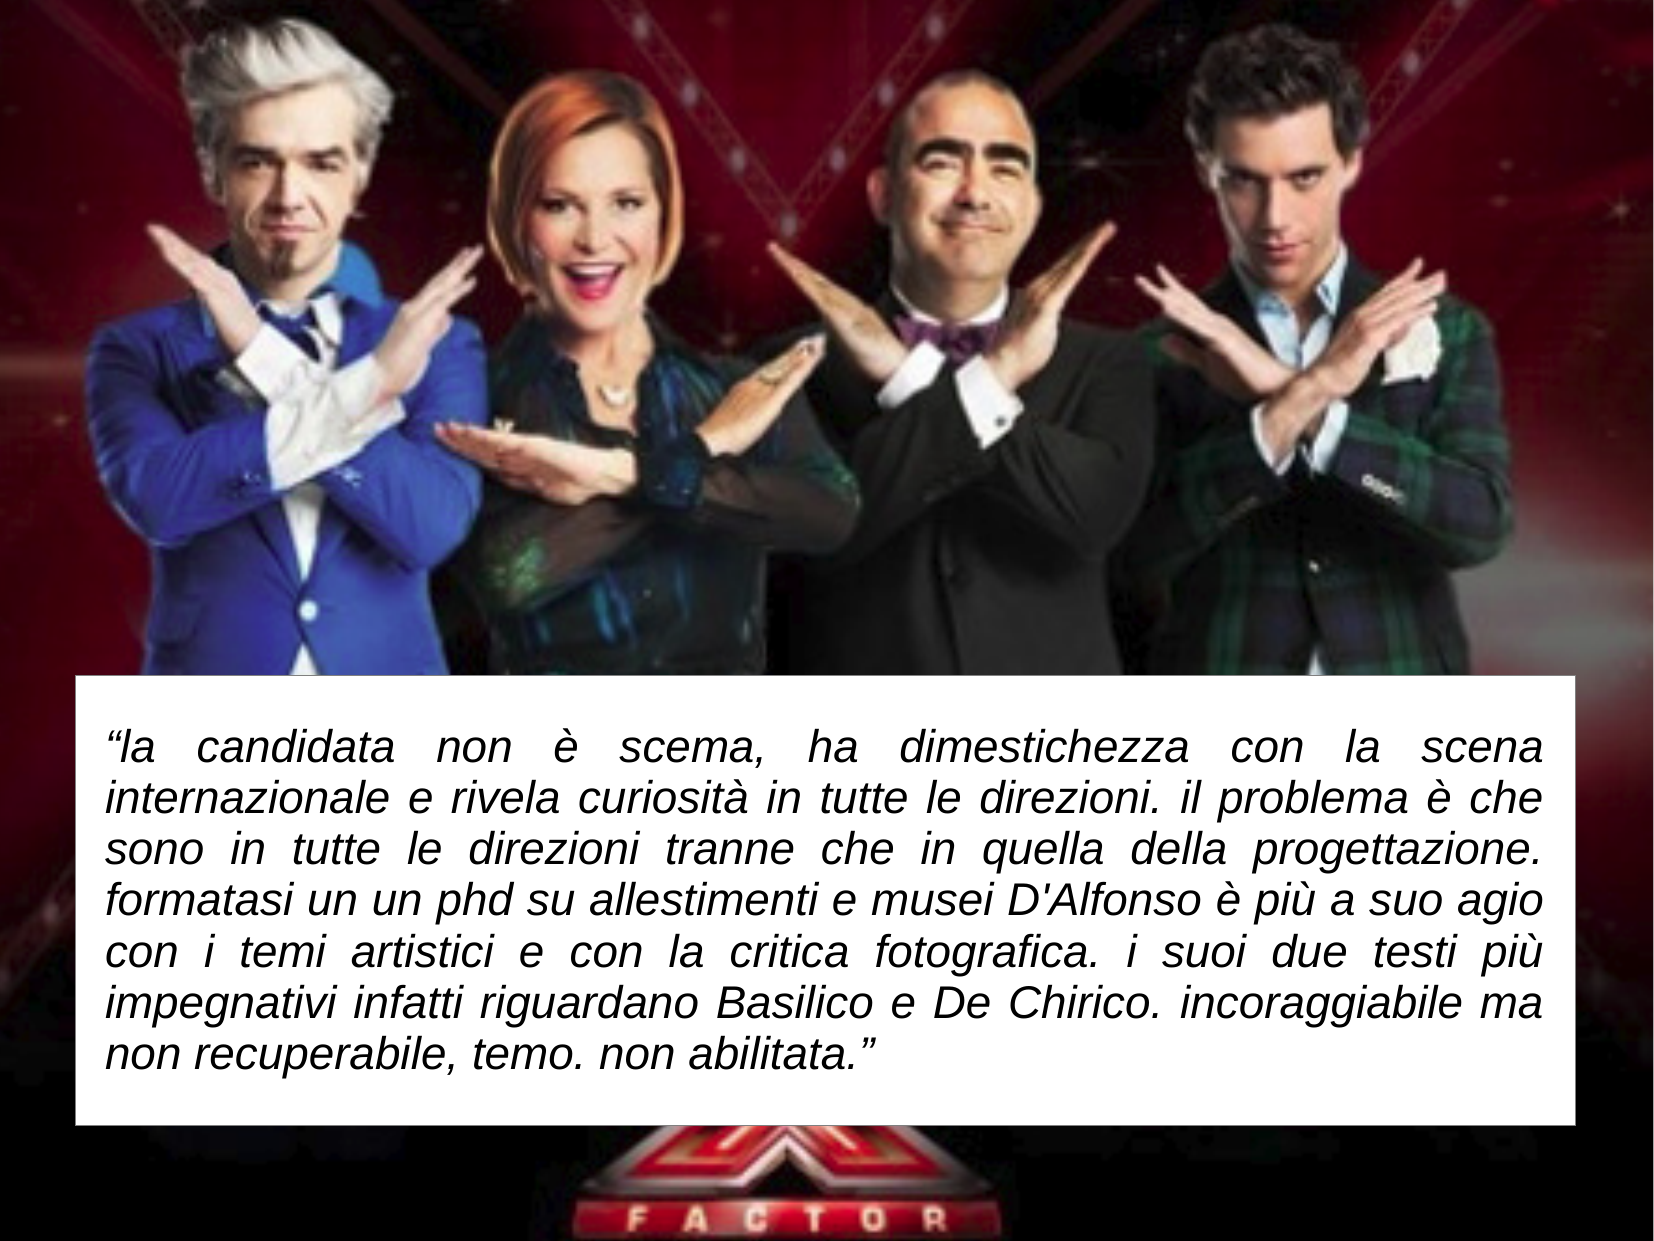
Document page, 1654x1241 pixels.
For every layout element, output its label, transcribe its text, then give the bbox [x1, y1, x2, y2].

picture [0, 0, 1654, 1241]
text_box “la candidata non è scema, ha dimestichezza con la scena internazionale e rivela curiosità in tutte le direzioni. il problema è che sono in tutte le direzioni tranne che in quella della progettazione. formatasi un un phd su allestimenti e musei D'Alfonso è più a suo agio con i temi artistici e con la critica fotografica. i suoi due testi più impegnativi infatti riguardano Basilico e De Chirico. incoraggiabile ma non recuperabile, temo. non abilitata.” [75, 675, 1576, 1126]
